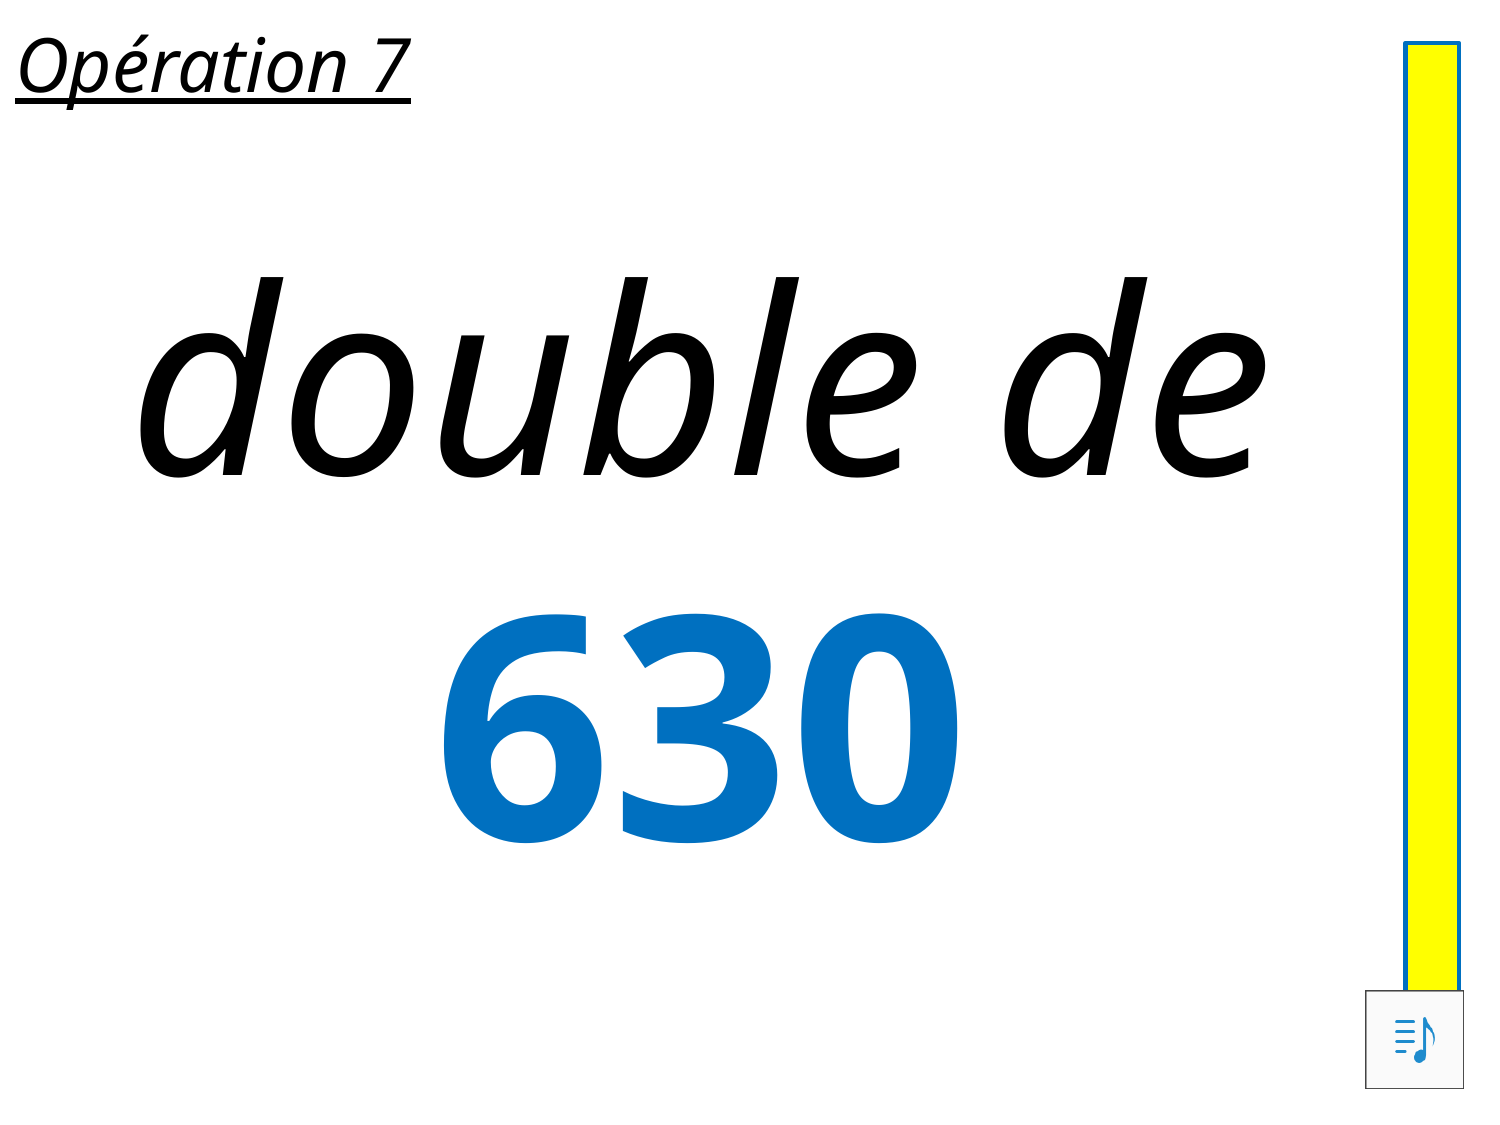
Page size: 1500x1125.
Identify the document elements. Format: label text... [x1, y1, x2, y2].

text_box double de 630 [0, 207, 1403, 911]
text_box [1364, 42, 1465, 1090]
title Opération 7 [0, 0, 502, 126]
